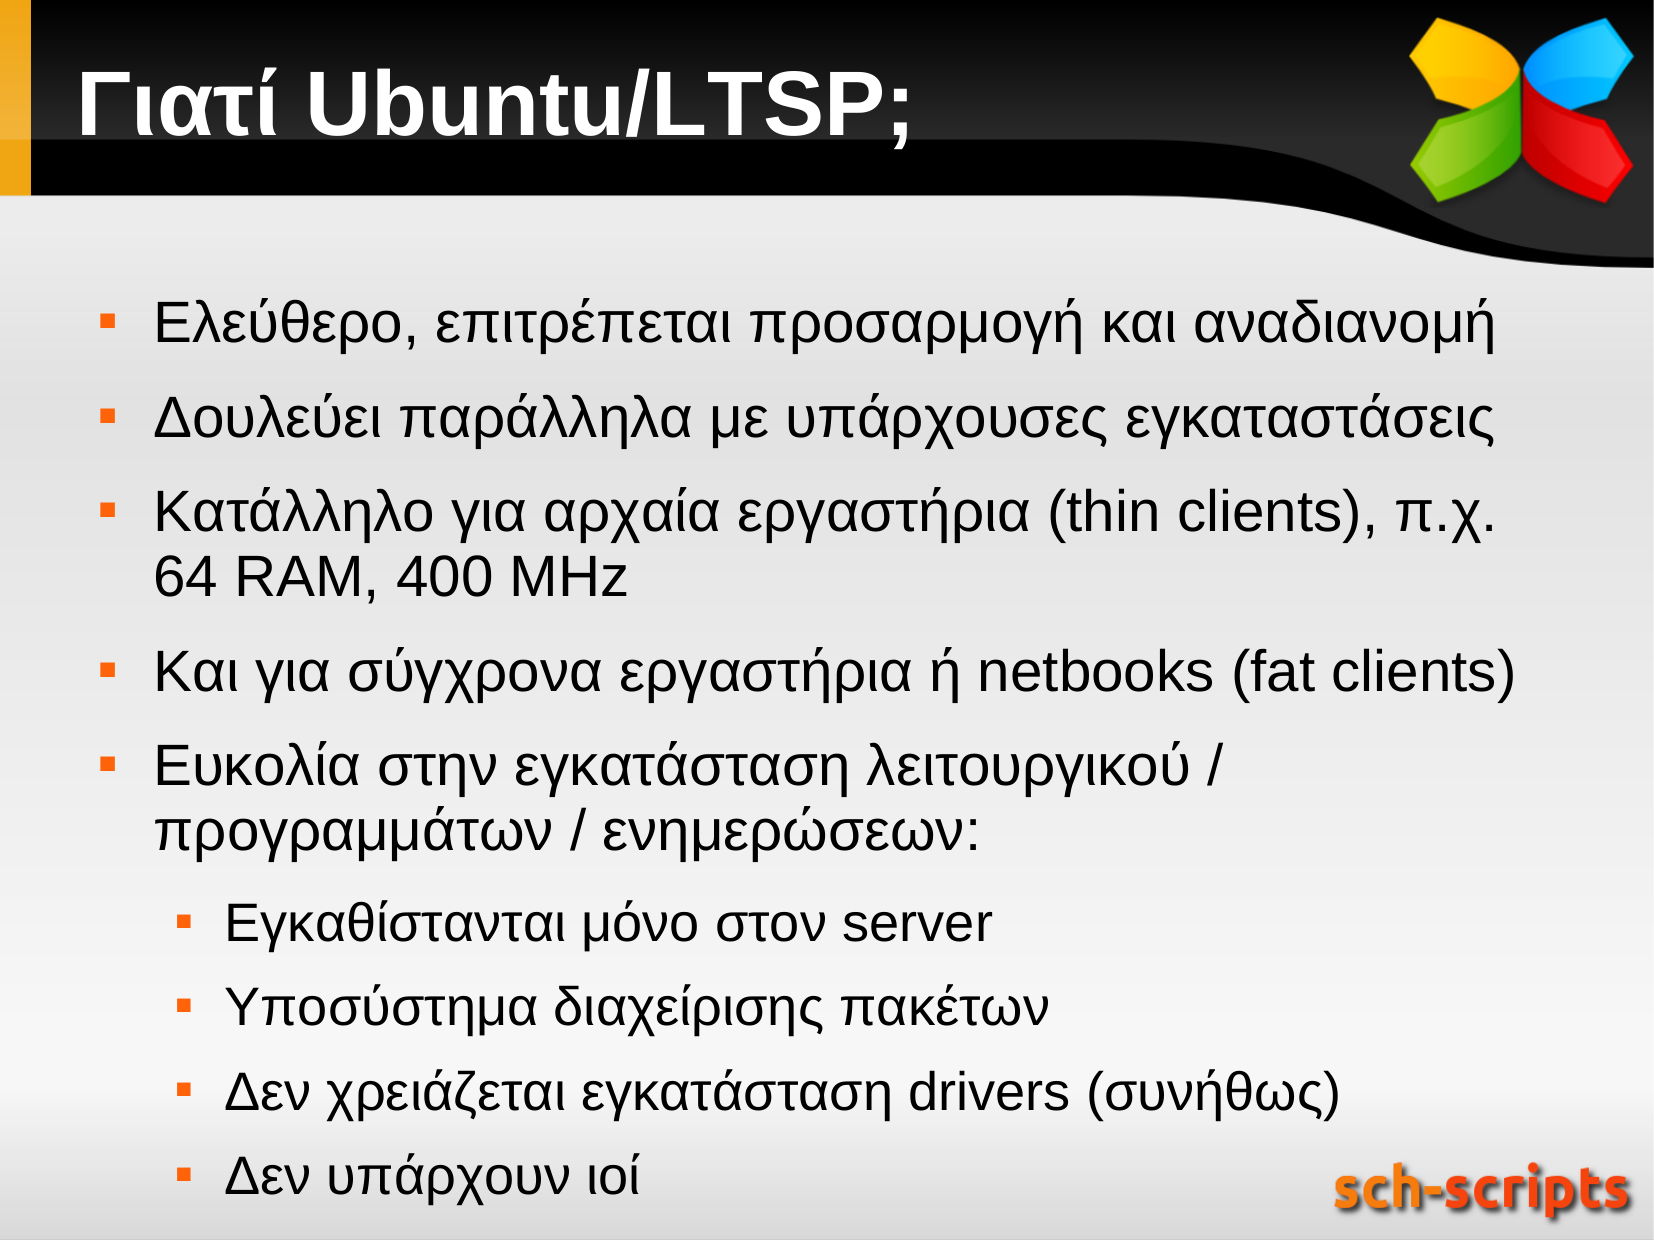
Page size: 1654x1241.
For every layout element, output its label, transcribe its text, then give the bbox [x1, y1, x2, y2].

picture [0, 0, 1654, 1241]
list Ελεύθερο, επιτρέπεται προσαρμογή και αναδιανομή Δουλεύει παράλληλα με υπάρχουσες εγκαταστάσεις Κατάλληλο για αρχαία εργαστήρια (thin clients), π.χ. 64 RAM, 400 MHz Και για σύγχρονα εργαστήρια ή netbooks (fat clients) Ευκολία στην εγκατάσταση λειτουργικού / προγραμμάτων / ενημερώσεων: Εγκαθίστανται μόνο στον server Υποσύστημα διαχείρισης πακέτων Δεν χρειάζεται εγκατάσταση drivers (συνήθως) Δεν υπάρχουν ιοί [82, 290, 1571, 1206]
title Γιατί Ubuntu/LTSP; [76, 7, 1565, 200]
